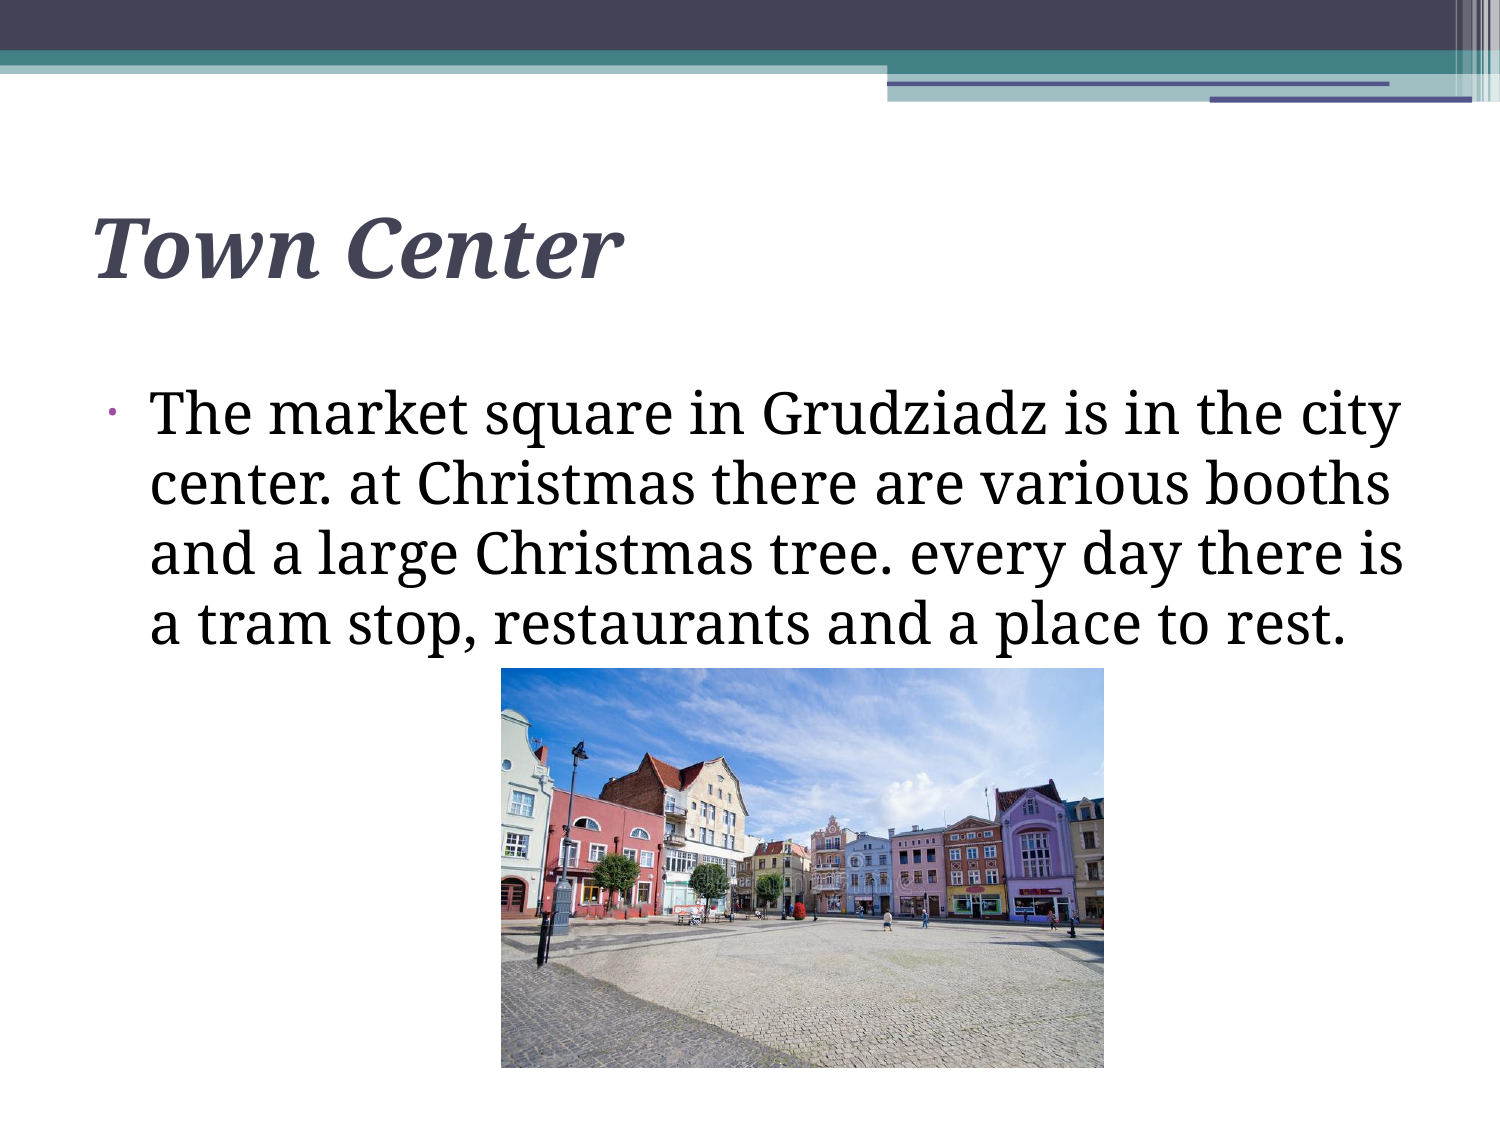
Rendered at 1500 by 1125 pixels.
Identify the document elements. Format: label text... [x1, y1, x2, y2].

picture [501, 668, 1104, 1068]
list The market square in Grudziadz is in the city center. at Christmas there are various booths and a large Christmas tree. every day there is a tram stop, restaurants and a place to rest. [75, 368, 1425, 1079]
title Town Center [75, 187, 1425, 363]
